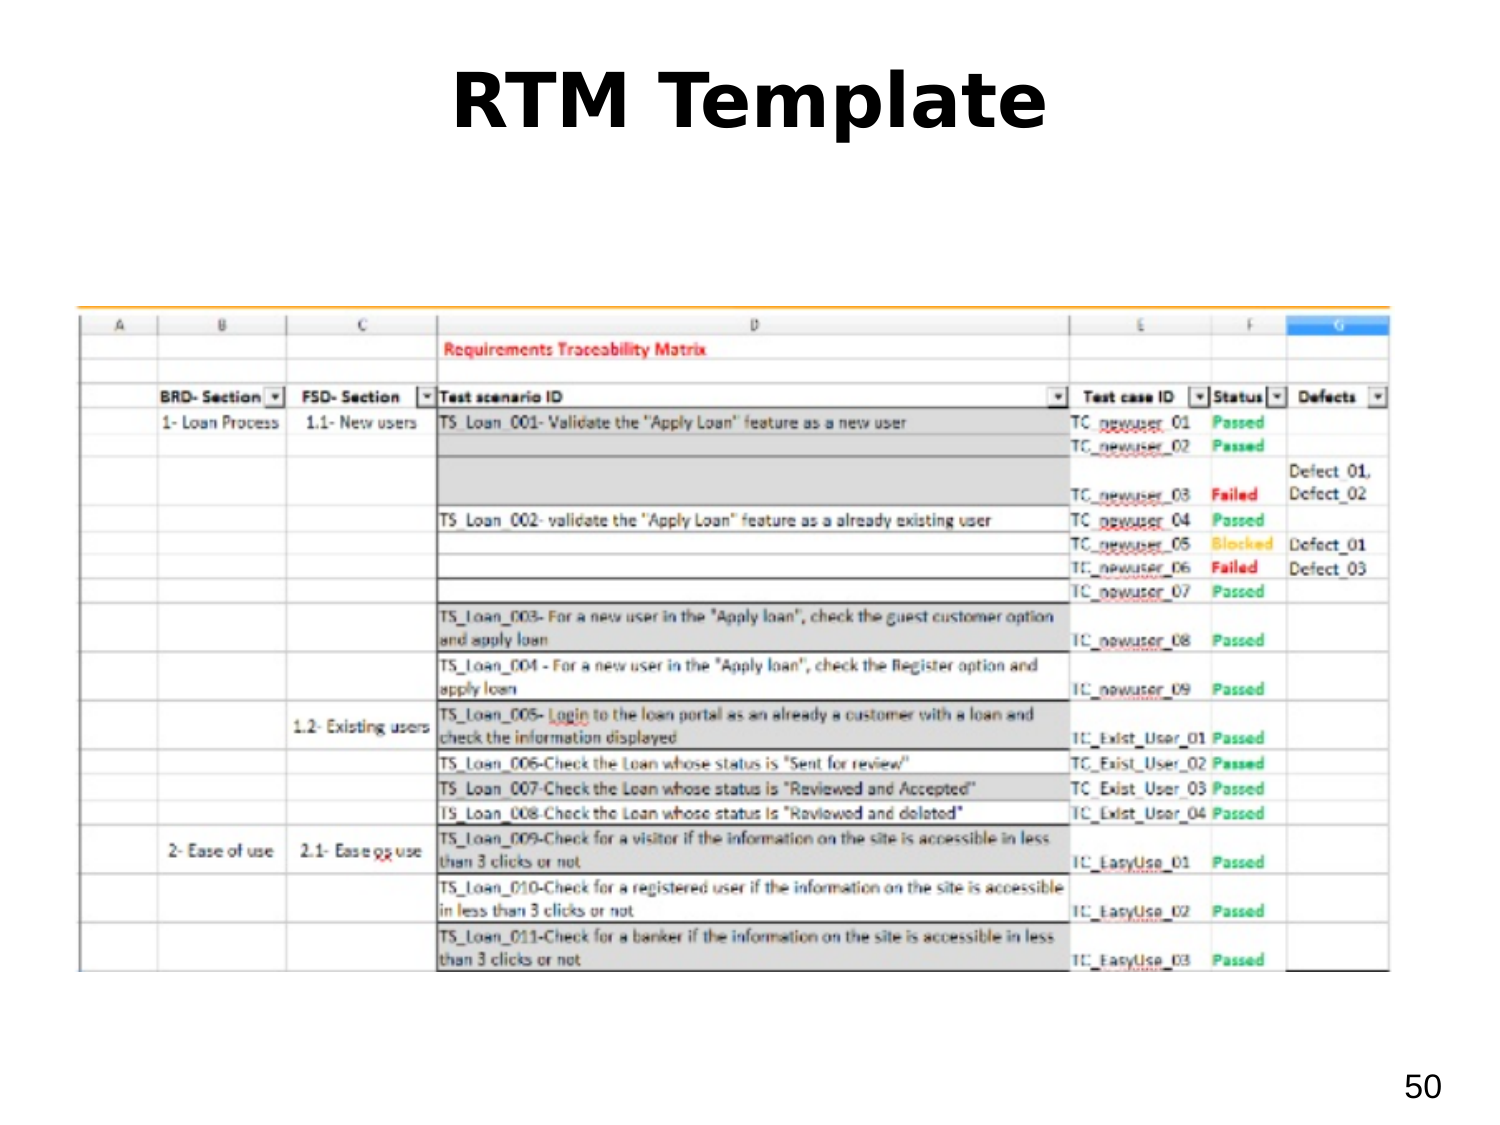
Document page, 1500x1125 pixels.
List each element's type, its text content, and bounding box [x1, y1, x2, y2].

picture [74, 203, 1395, 1075]
title RTM Template [75, 44, 1425, 177]
